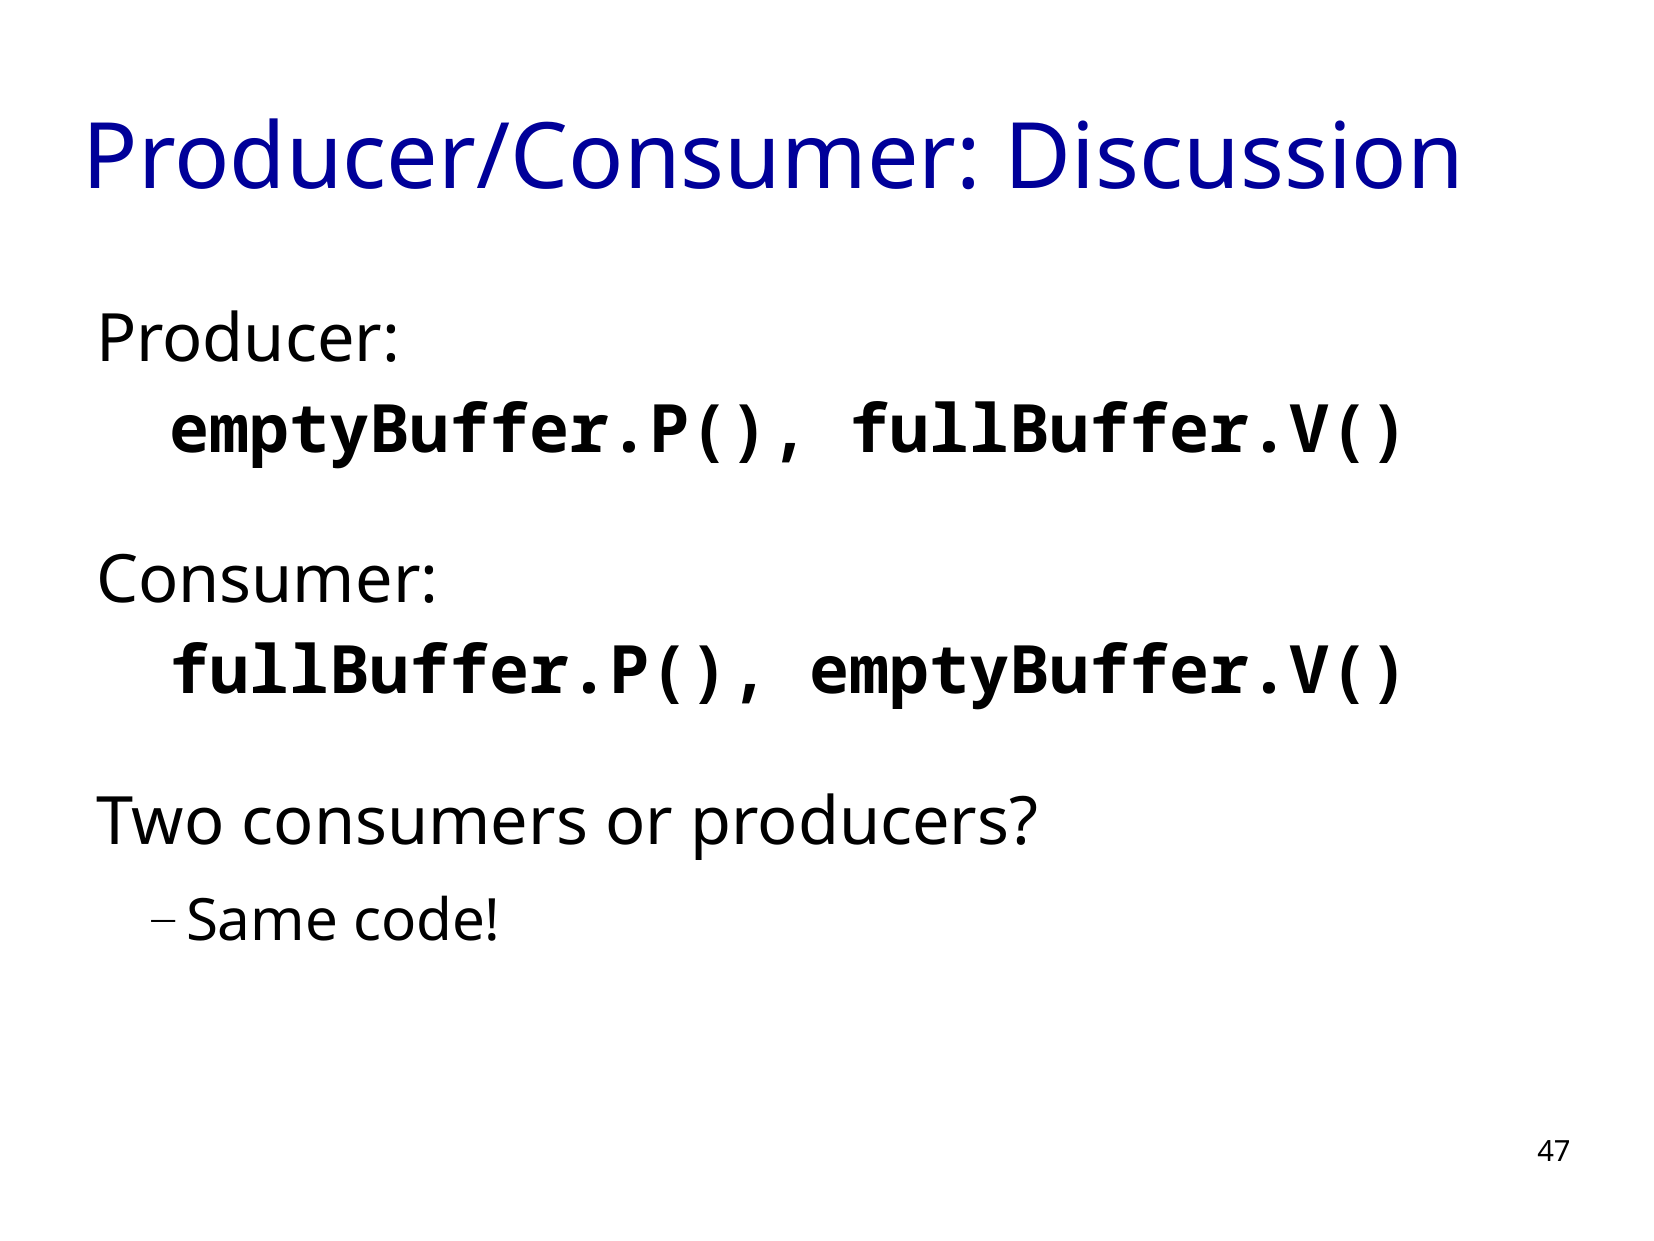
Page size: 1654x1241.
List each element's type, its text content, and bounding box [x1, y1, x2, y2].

list Producer: emptyBuffer.P(), fullBuffer.V() Consumer: fullBuffer.P(), emptyBuffer.V() Two consumers or producers? Same code! [60, 290, 1571, 1096]
title Producer/Consumer: Discussion [82, 49, 1571, 257]
